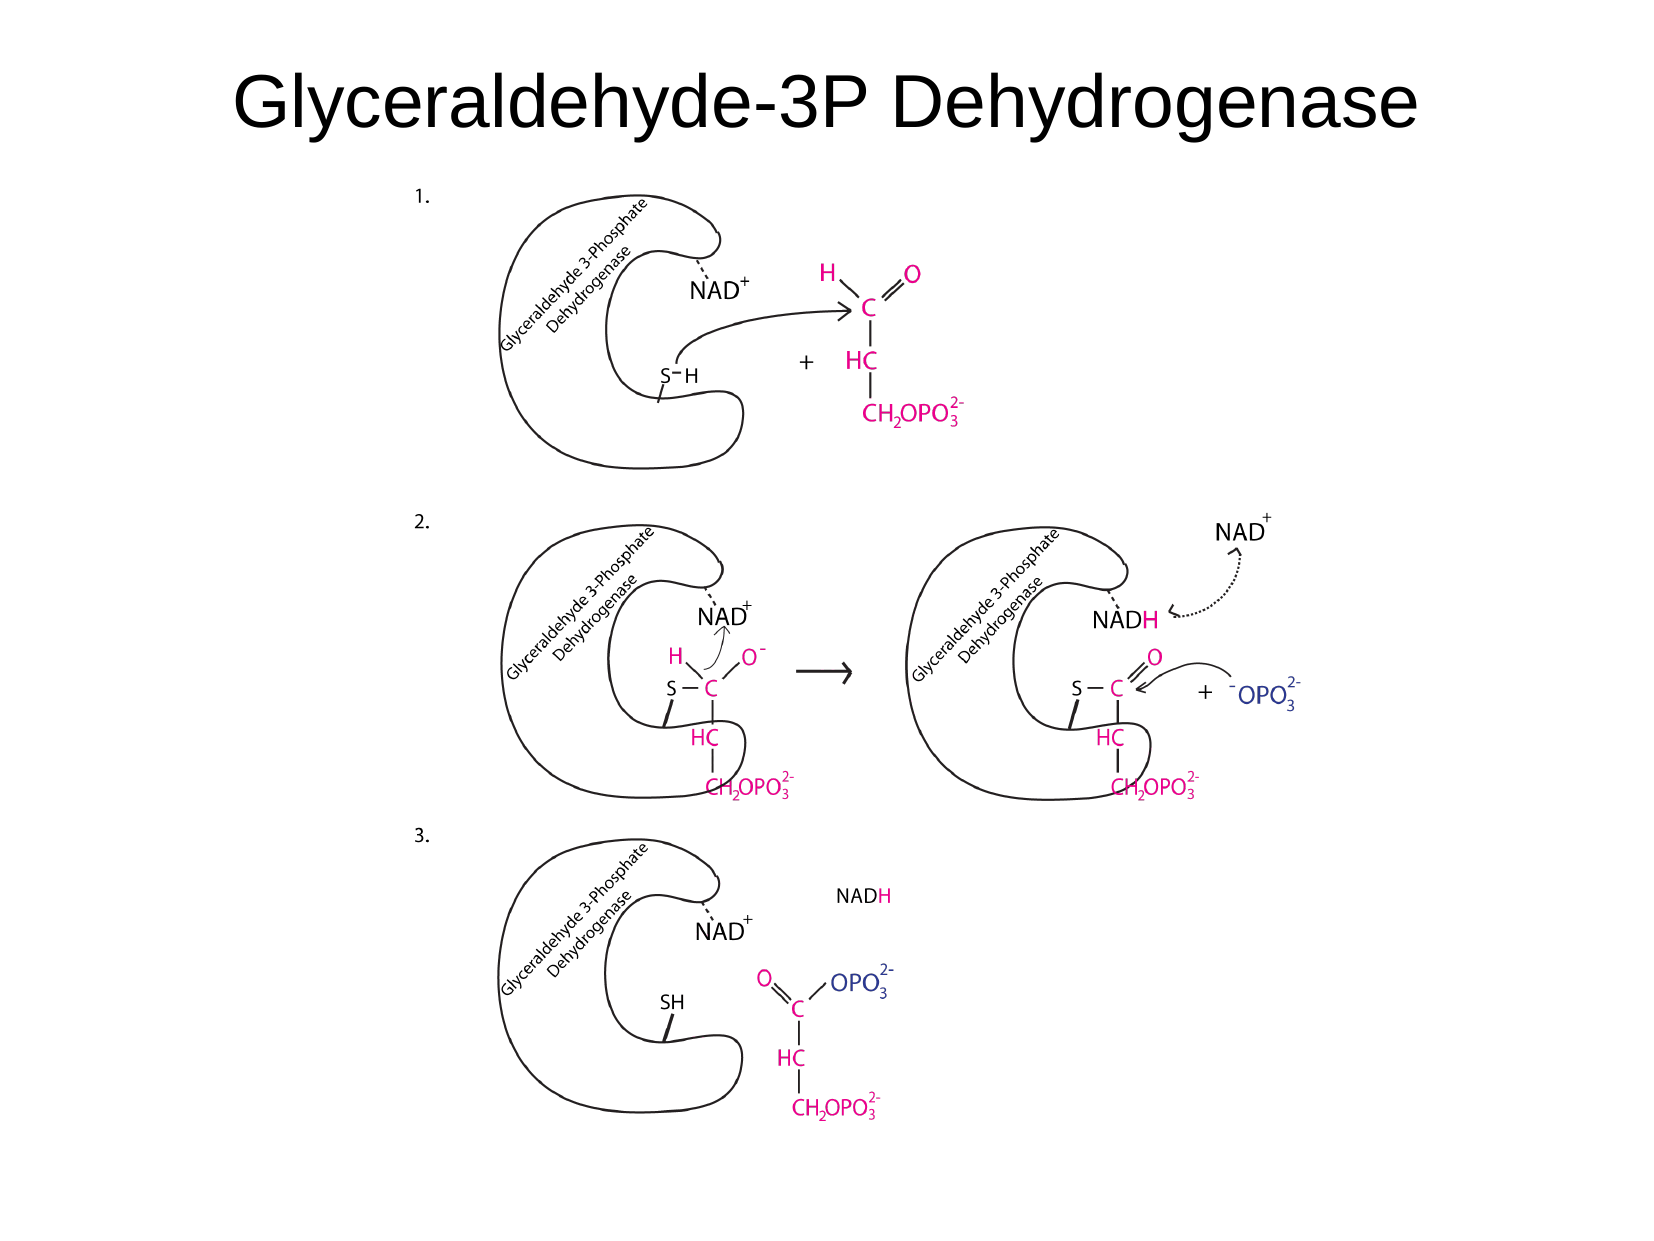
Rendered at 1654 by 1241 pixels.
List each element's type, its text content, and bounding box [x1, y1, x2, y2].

picture [412, 183, 1302, 1126]
title Glyceraldehyde-3P Dehydrogenase [82, 55, 1571, 145]
